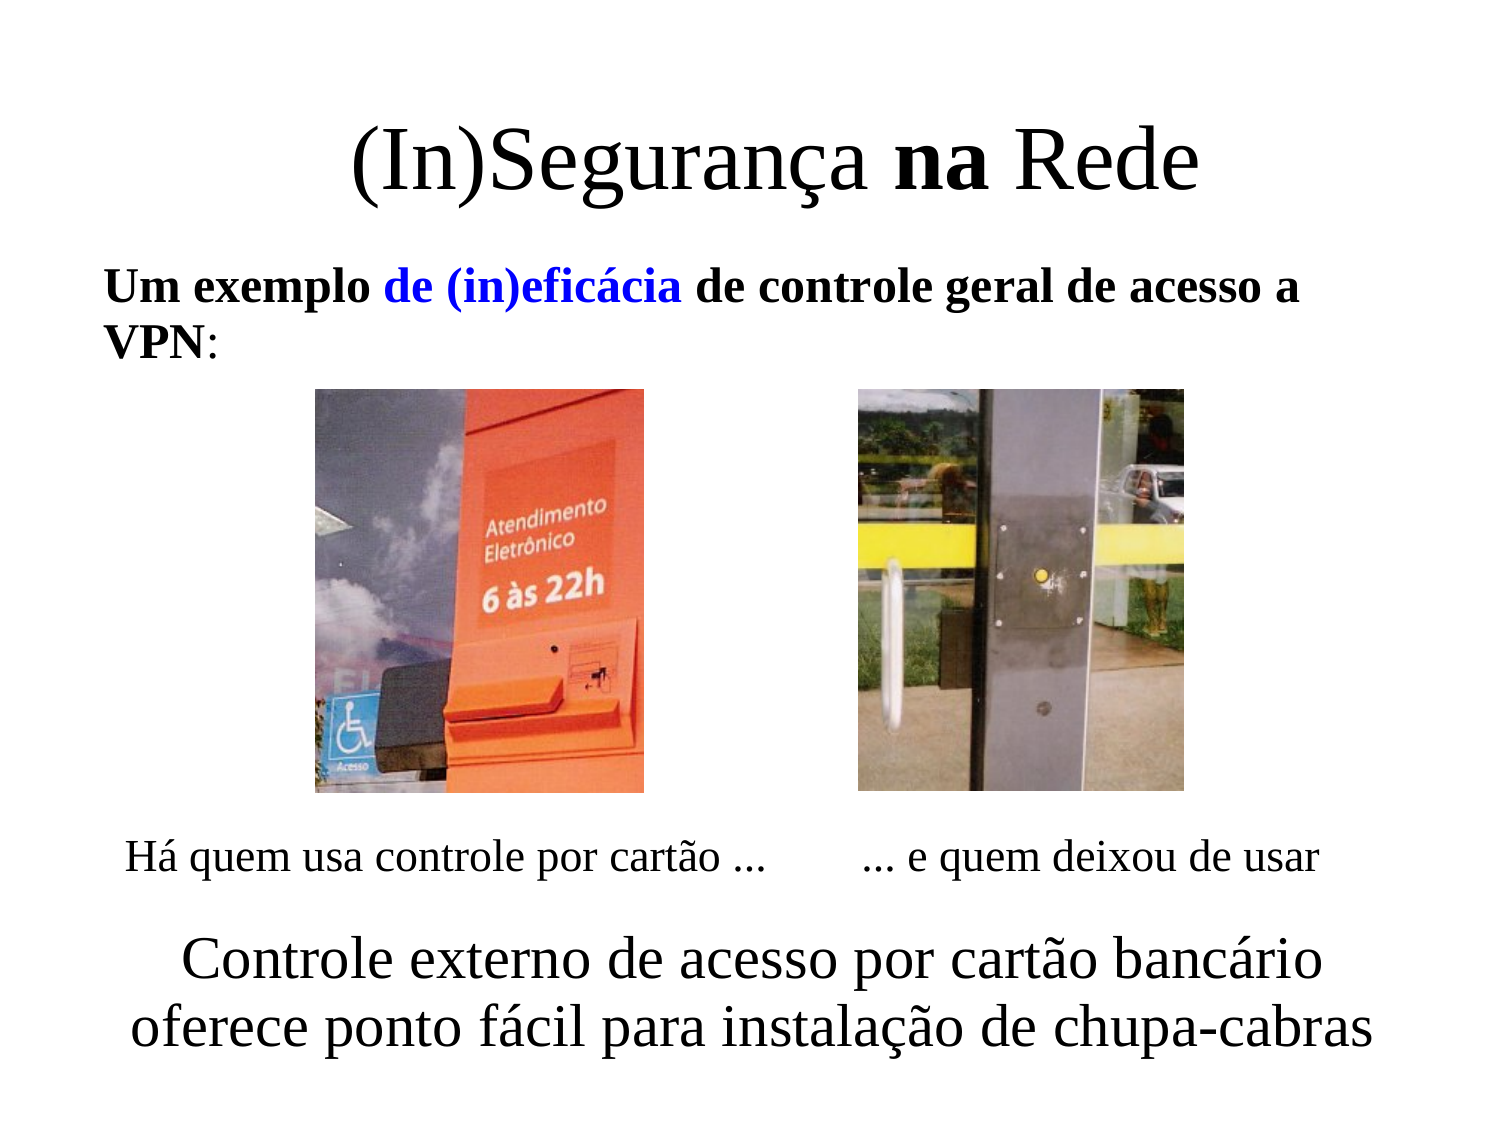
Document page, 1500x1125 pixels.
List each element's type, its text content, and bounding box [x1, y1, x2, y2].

picture [858, 389, 1184, 791]
text_box Há quem usa controle por cartão ... ... e quem deixou de usar [124, 831, 1321, 882]
picture [315, 389, 644, 794]
text_box Controle externo de acesso por cartão bancário oferece ponto fácil para instalação de chupa-cabras [70, 924, 1421, 1061]
title (In)Segurança na Rede [138, 65, 1414, 253]
text_box Um exemplo de (in)eficácia de controle geral de acesso a VPN: [103, 258, 1411, 370]
